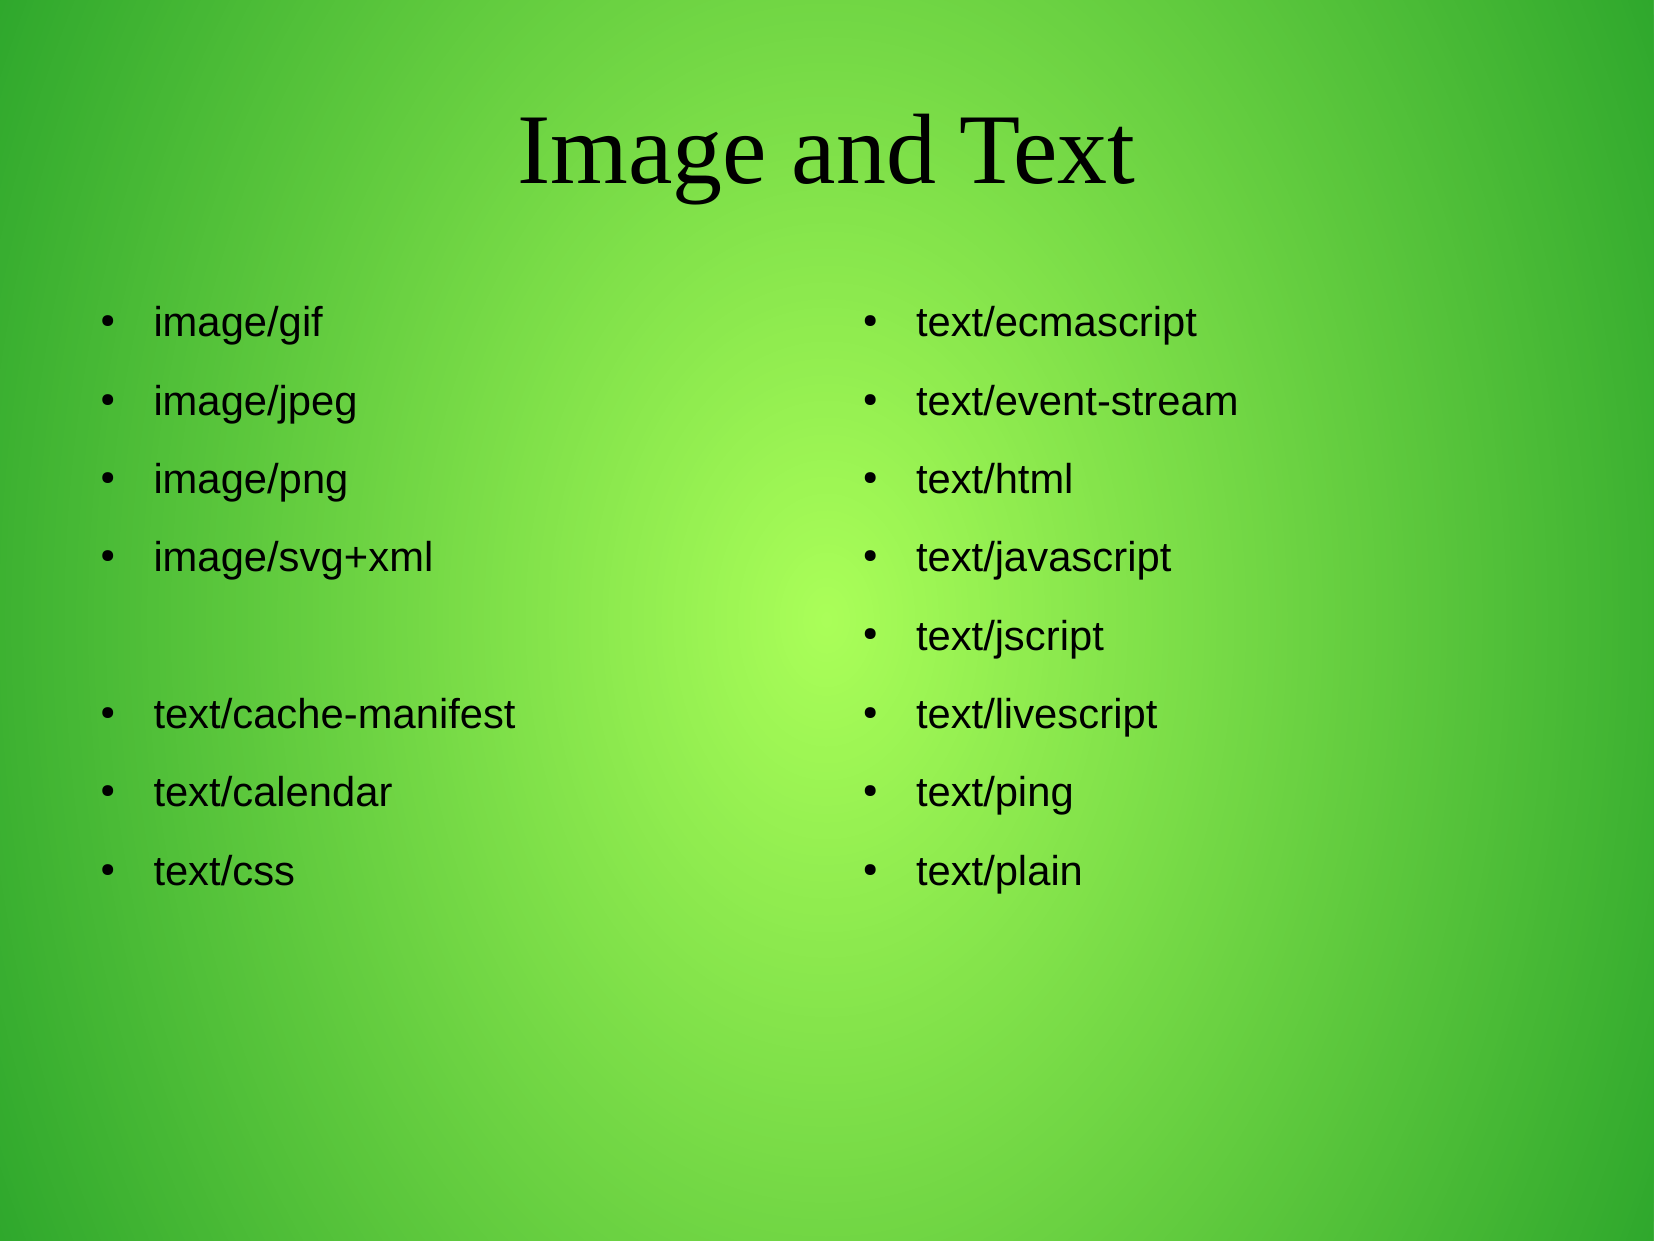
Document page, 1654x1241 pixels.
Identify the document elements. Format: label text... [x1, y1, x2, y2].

list image/gif image/jpeg image/png image/svg+xml text/cache-manifest text/calendar text/css [82, 299, 809, 1019]
title Image and Text [82, 47, 1571, 252]
list text/ecmascript text/event-stream text/html text/javascript text/jscript text/livescript text/ping text/plain [845, 299, 1572, 1019]
